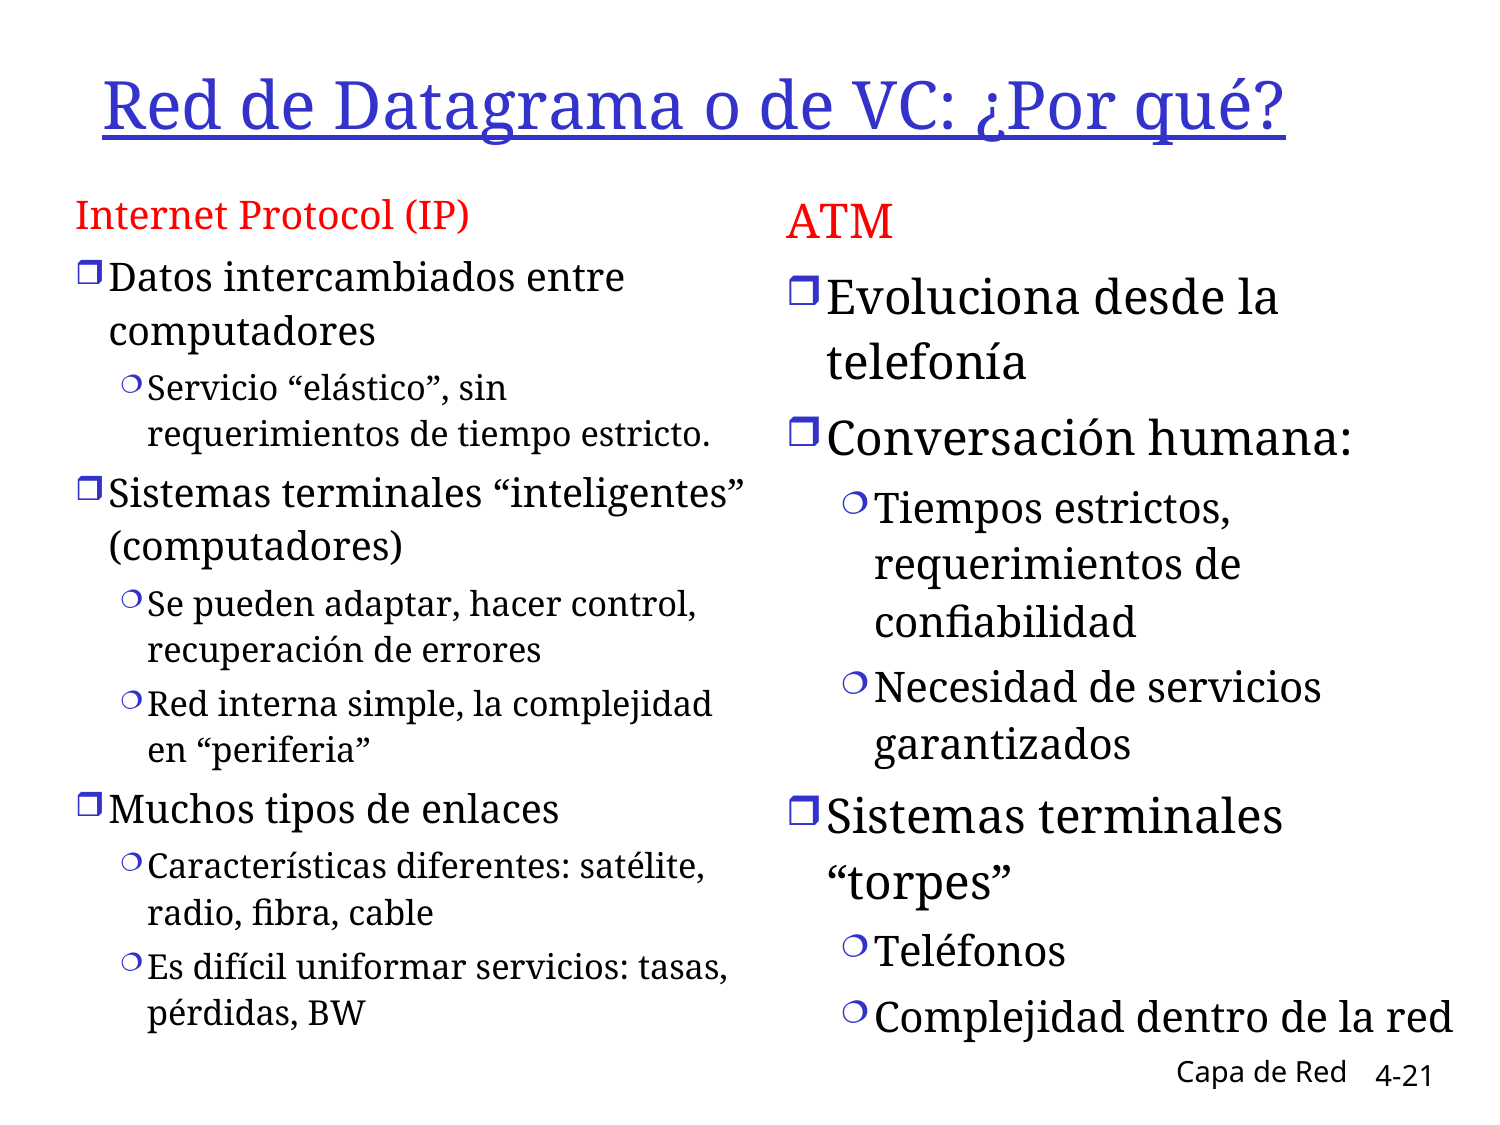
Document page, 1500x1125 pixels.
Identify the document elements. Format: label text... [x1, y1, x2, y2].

title Red de Datagrama o de VC: ¿Por qué? [87, 15, 1426, 196]
list ATM Evoluciona desde la telefonía Conversación humana: Tiempos estrictos, requerimientos de confiabilidad Necesidad de servicios garantizados Sistemas terminales “torpes” Teléfonos Complejidad dentro de la red [786, 187, 1463, 1051]
list Internet Protocol (IP) Datos intercambiados entre computadores Servicio “elástico”, sin requerimientos de tiempo estricto. Sistemas terminales “inteligentes” (computadores) Se pueden adaptar, hacer control, recuperación de errores Red interna simple, la complejidad en “periferia” Muchos tipos de enlaces Características diferentes: satélite, radio, fibra, cable Es difícil uniformar servicios: tasas, pérdidas, BW [75, 187, 753, 1051]
